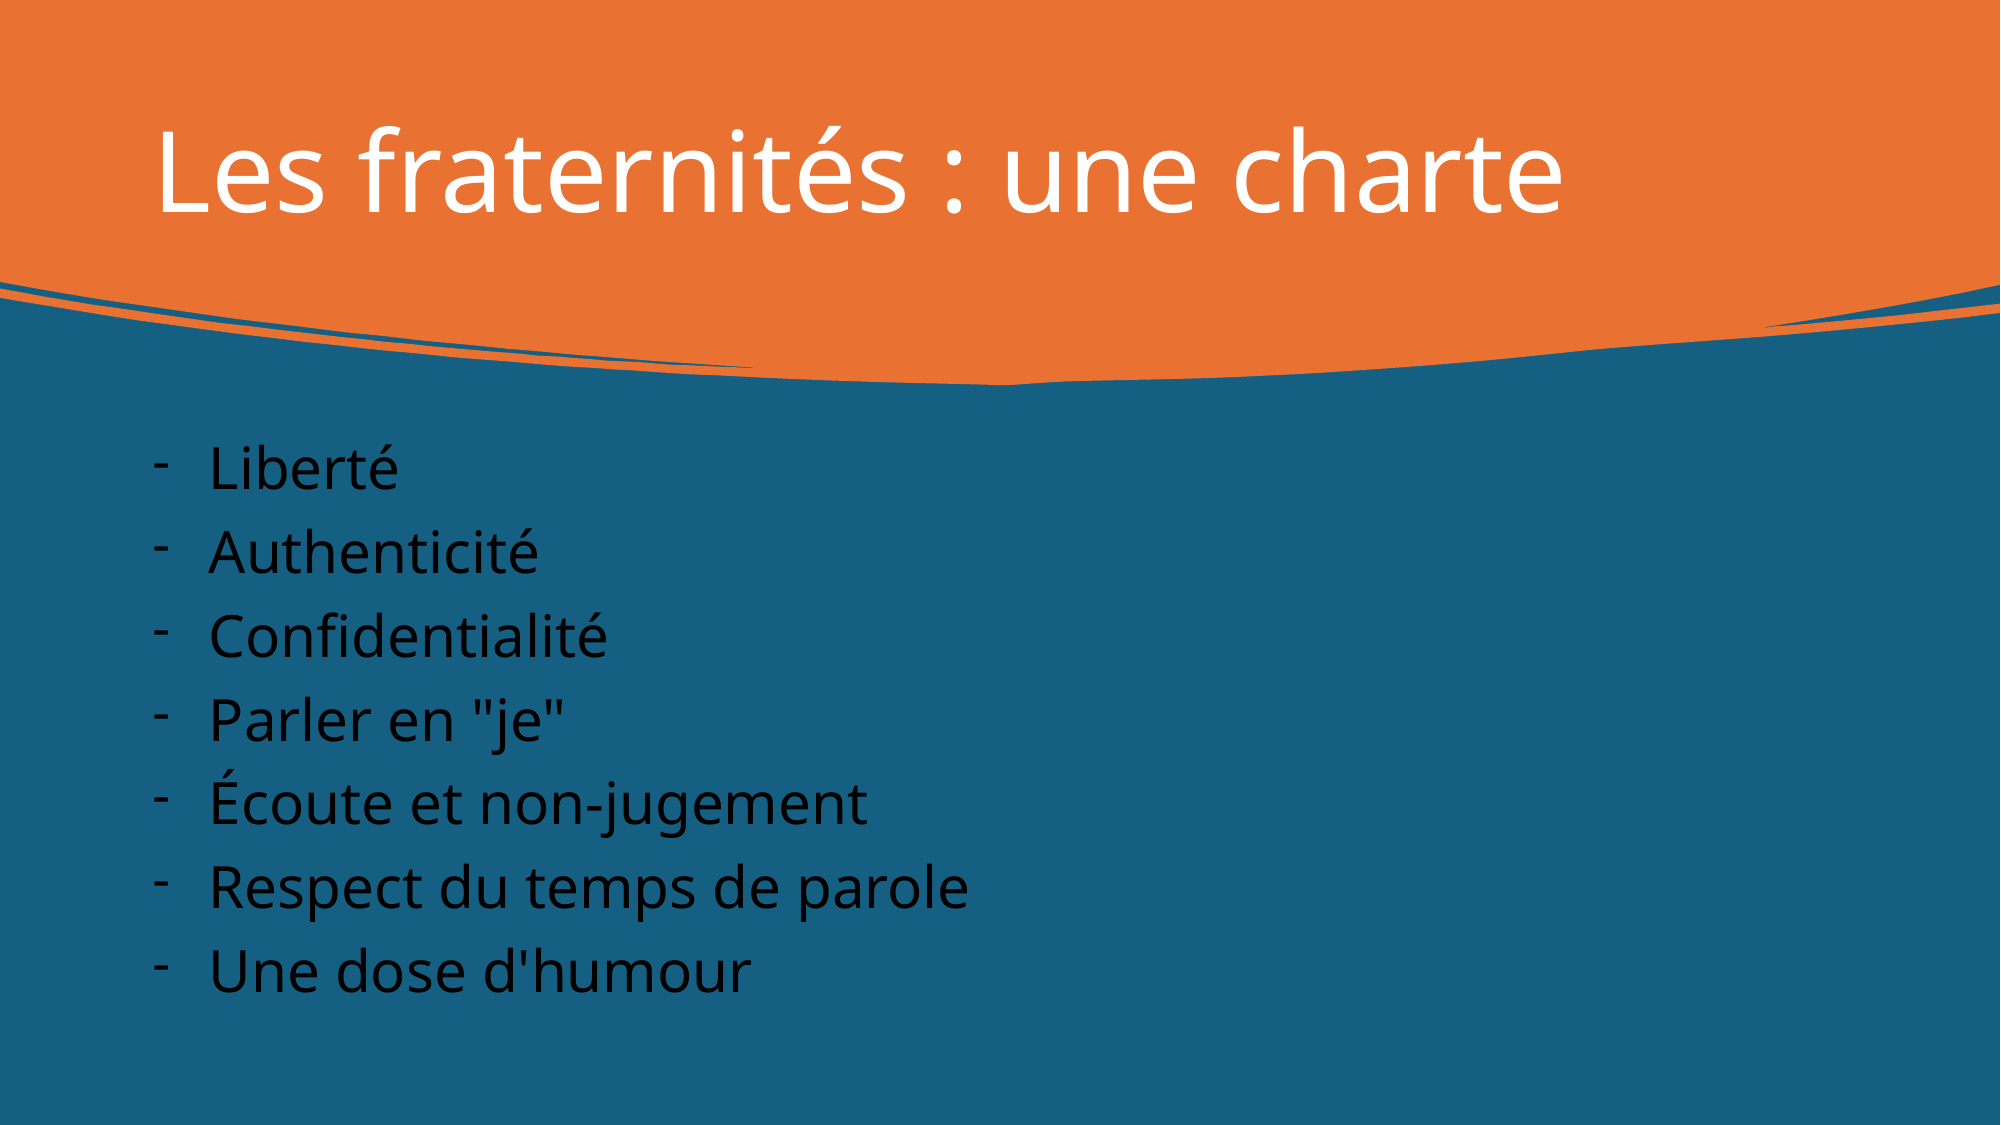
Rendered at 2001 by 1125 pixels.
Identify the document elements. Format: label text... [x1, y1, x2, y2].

text_box [0, 0, 2000, 1125]
title Les fraternités : une charte [137, 65, 1863, 288]
list Liberté Authenticité Confidentialité Parler en "je" Écoute et non-jugement Respect du temps de parole Une dose d'humour [137, 432, 1863, 1022]
